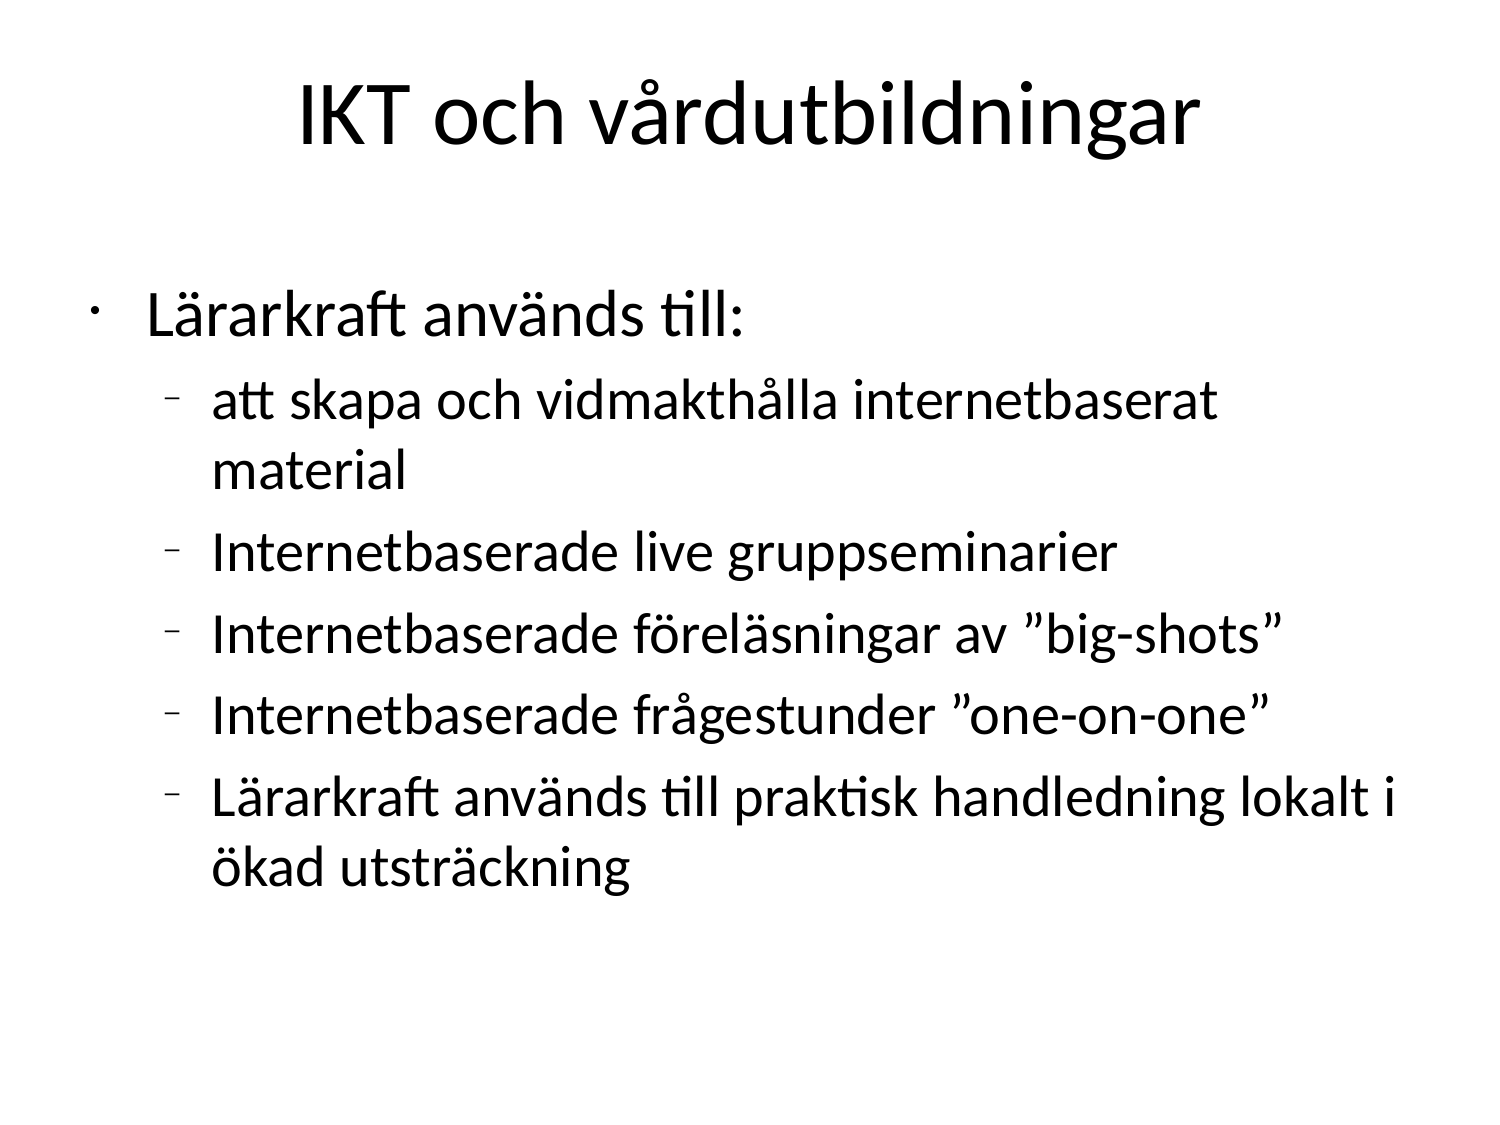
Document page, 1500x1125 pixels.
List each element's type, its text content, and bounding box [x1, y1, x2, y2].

title IKT och vårdutbildningar [75, 45, 1425, 233]
list Lärarkraft används till: att skapa och vidmakthålla internetbaserat material Internetbaserade live gruppseminarier Internetbaserade föreläsningar av ”big-shots” Internetbaserade frågestunder ”one-on-one” Lärarkraft används till praktisk handledning lokalt i ökad utsträckning [75, 262, 1425, 1005]
